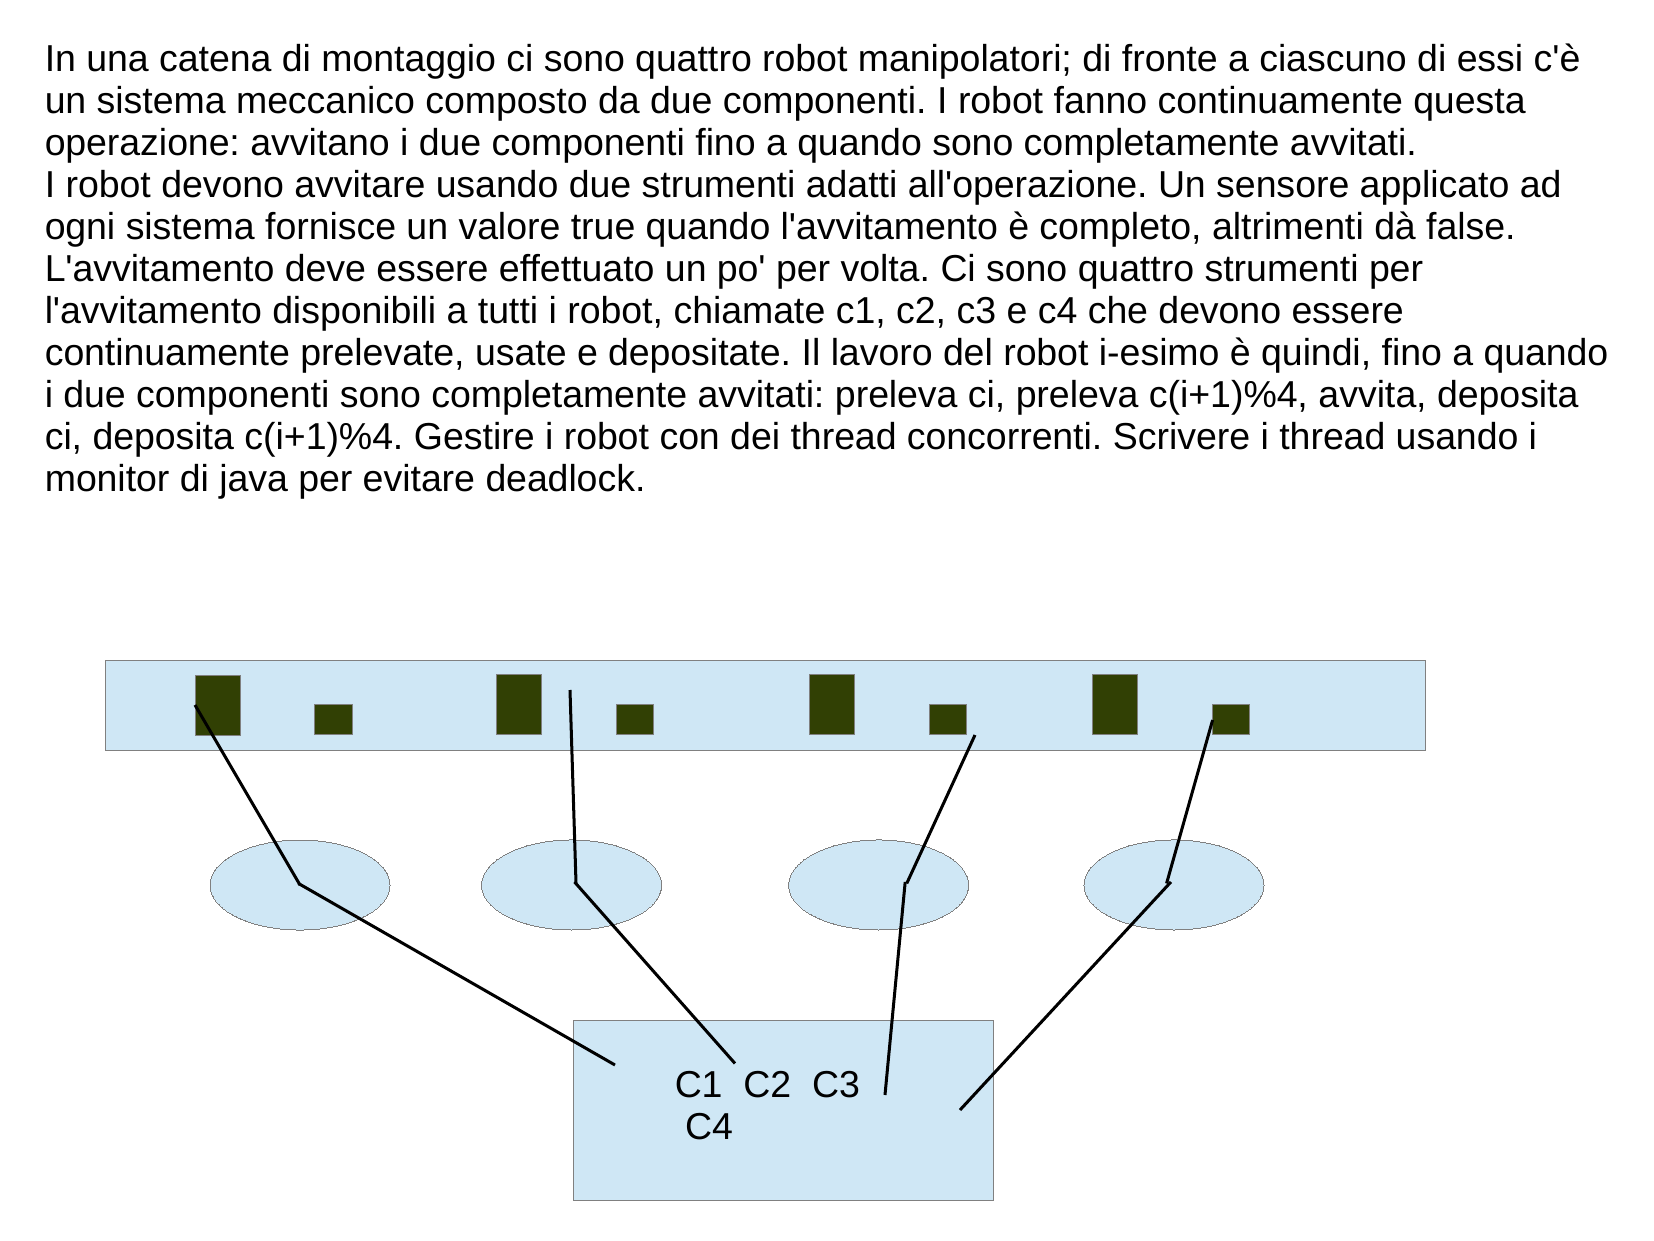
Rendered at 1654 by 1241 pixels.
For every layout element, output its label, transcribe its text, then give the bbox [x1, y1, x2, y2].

text_box [210, 842, 357, 931]
text_box [700, 1020, 890, 1057]
text_box [1083, 839, 1177, 924]
text_box [277, 840, 391, 918]
text_box [1134, 840, 1265, 931]
text_box [573, 1020, 994, 1201]
text_box [105, 660, 1426, 751]
text_box In una catena di montaggio ci sono quattro robot manipolatori; di fronte a ciascuno di essi c'è un sistema meccanico composto da due componenti. I robot fanno continuamente questa operazione: avvitano i due componenti fino a quando sono completamente avvitati. I robot devono avvitare usando due strumenti adatti all'operazione. Un sensore applicato ad ogni sistema fornisce un valore true quando l'avvitamento è completo, altrimenti dà false. L'avvitamento deve essere effettuato un po' per volta. Ci sono quattro strumenti per l'avvitamento disponibili a tutti i robot, chiamate c1, c2, c3 e c4 che devono essere continuamente prelevate, usate e depositate. Il lavoro del robot i-esimo è quindi, fino a quando i due componenti sono completamente avvitati: preleva ci, preleva c(i+1)%4, avvita, deposita ci, deposita c(i+1)%4. Gestire i robot con dei thread concorrenti. Scrivere i thread usando i monitor di java per evitare deadlock. [30, 30, 1636, 507]
text_box [788, 839, 922, 931]
text_box [903, 846, 969, 929]
text_box C1 C2 C3 C4 [660, 1056, 886, 1156]
text_box [577, 840, 662, 925]
text_box [481, 839, 610, 931]
